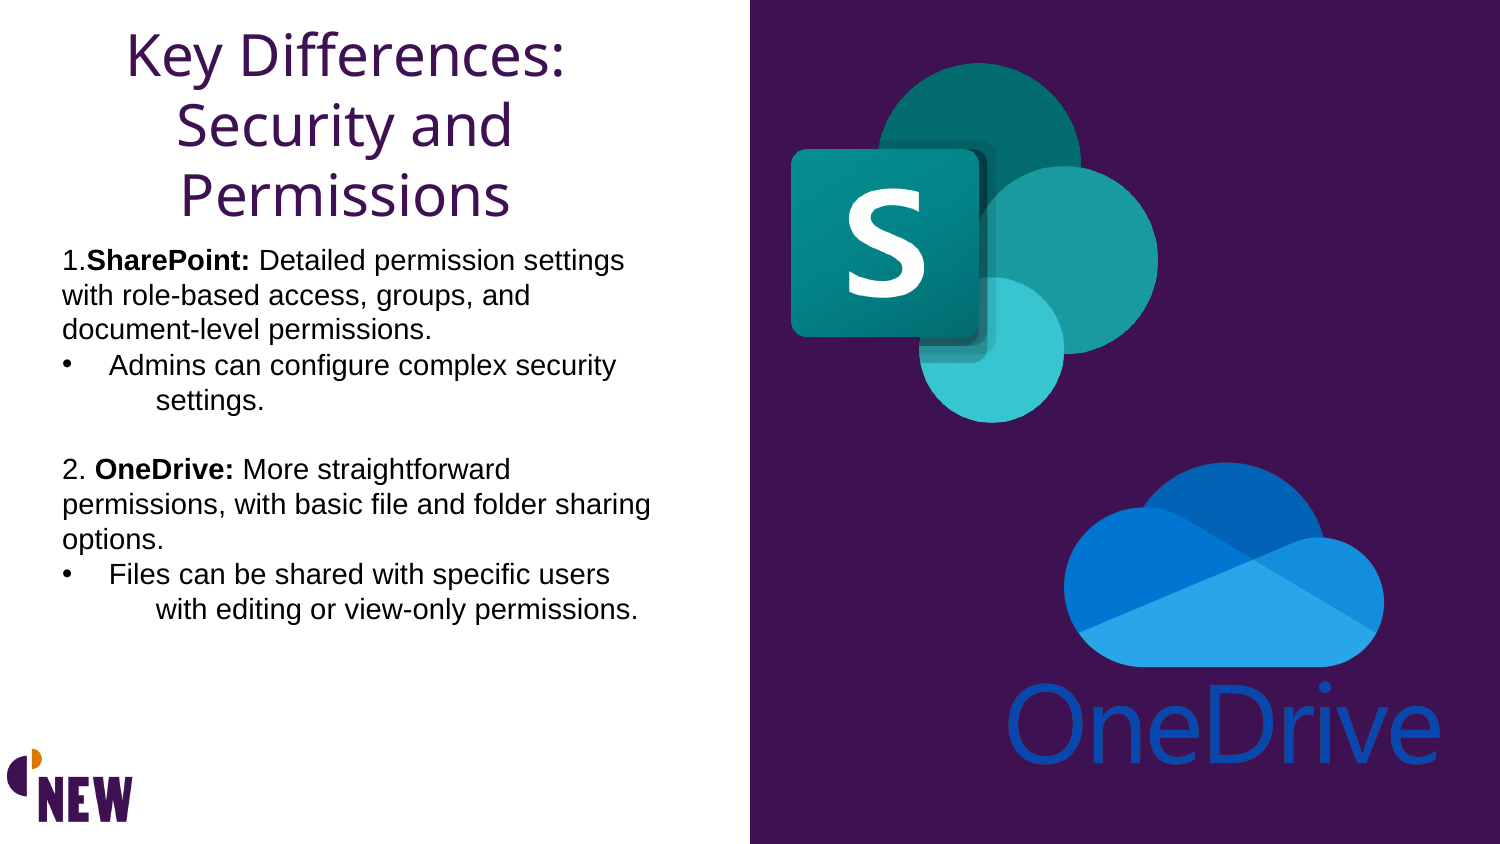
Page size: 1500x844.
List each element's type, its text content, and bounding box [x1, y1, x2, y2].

text_box 1.SharePoint: Detailed permission settings with role-based access, groups, and document-level permissions. Admins can configure complex security settings. 2. OneDrive: More straightforward permissions, with basic file and folder sharing options. Files can be shared with specific users with editing or view-only permissions. [47, 233, 678, 673]
title Key Differences: Security and Permissions [13, 0, 678, 243]
picture [791, 63, 1158, 423]
picture [947, 458, 1500, 769]
